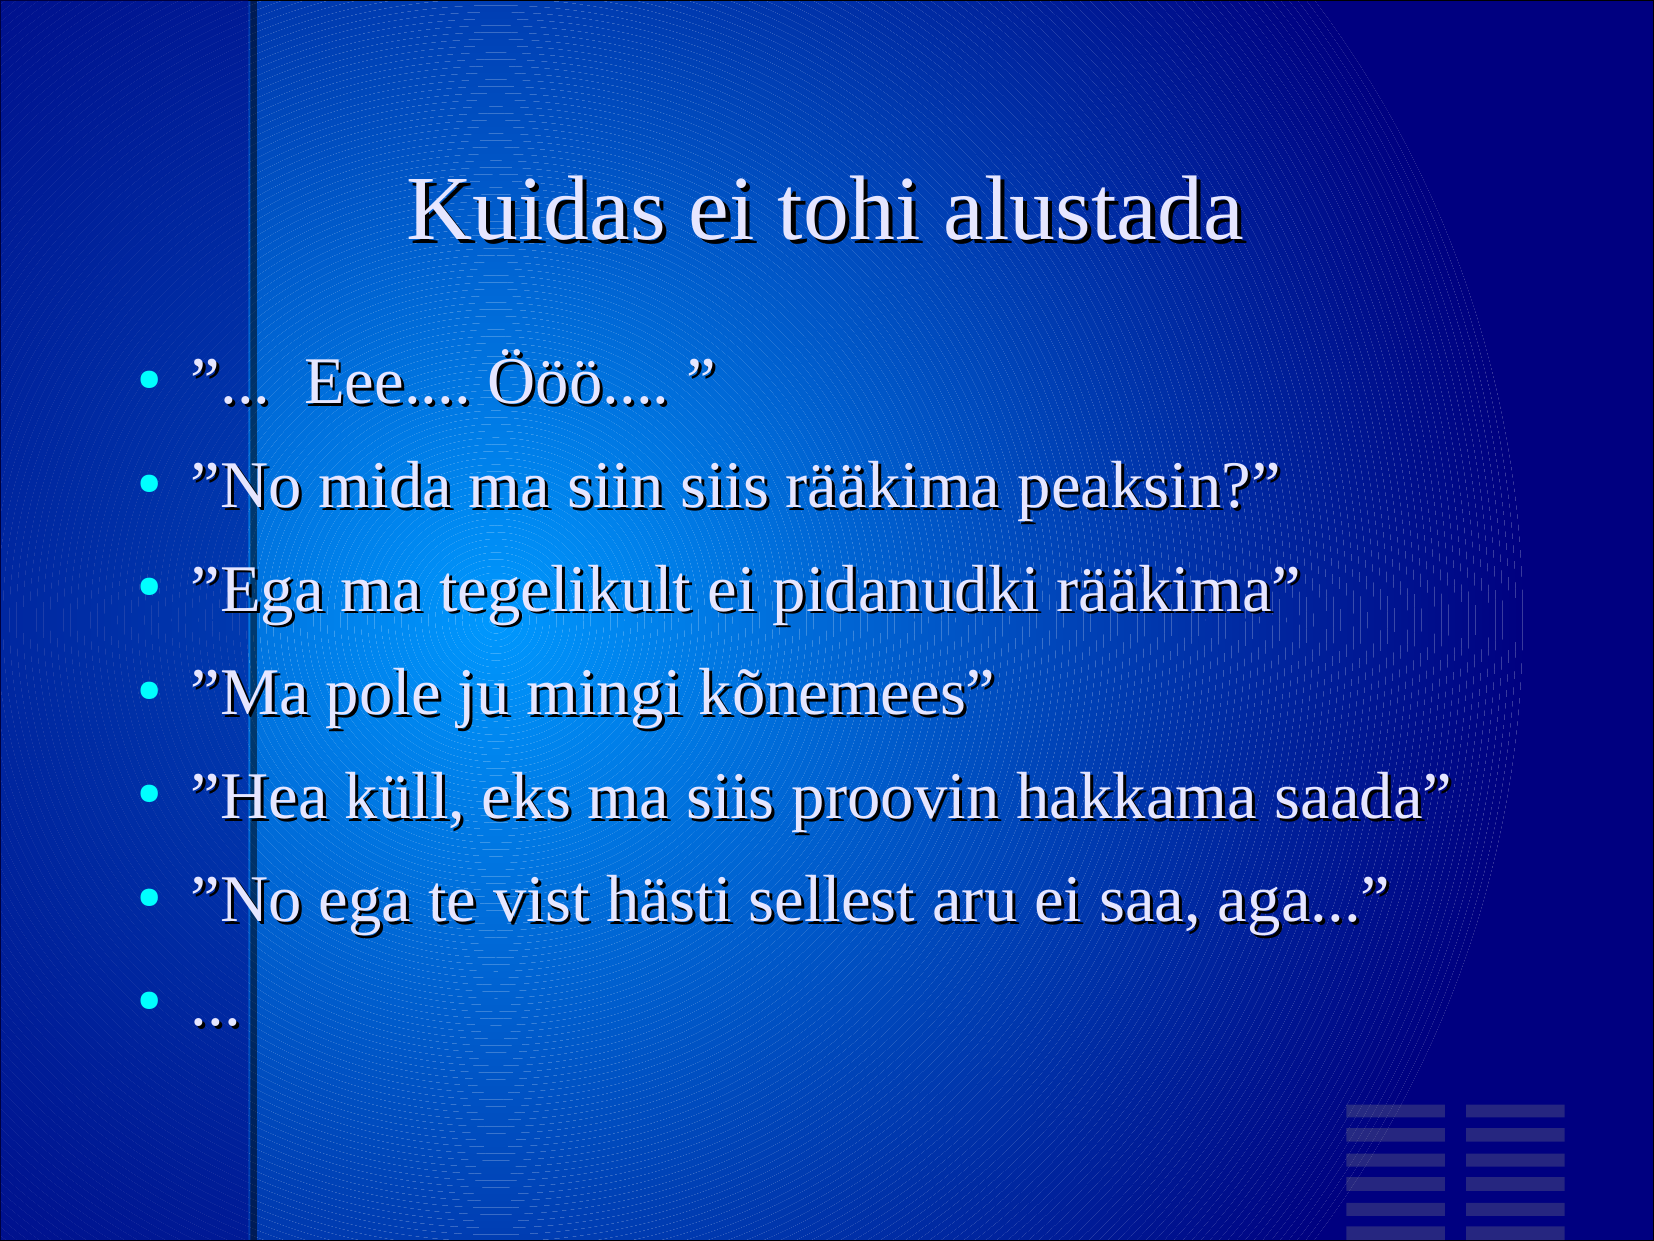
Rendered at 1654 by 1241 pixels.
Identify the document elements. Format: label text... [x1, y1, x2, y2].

list ”... Eee.... Ööö.... ” ”No mida ma siin siis rääkima peaksin?” ”Ega ma tegelikult ei pidanudki rääkima” ”Ma pole ju mingi kõnemees” ”Hea küll, eks ma siis proovin hakkama saada” ”No ega te vist hästi sellest aru ei saa, aga...” ... [119, 344, 1533, 1164]
title Kuidas ei tohi alustada [119, 104, 1533, 313]
